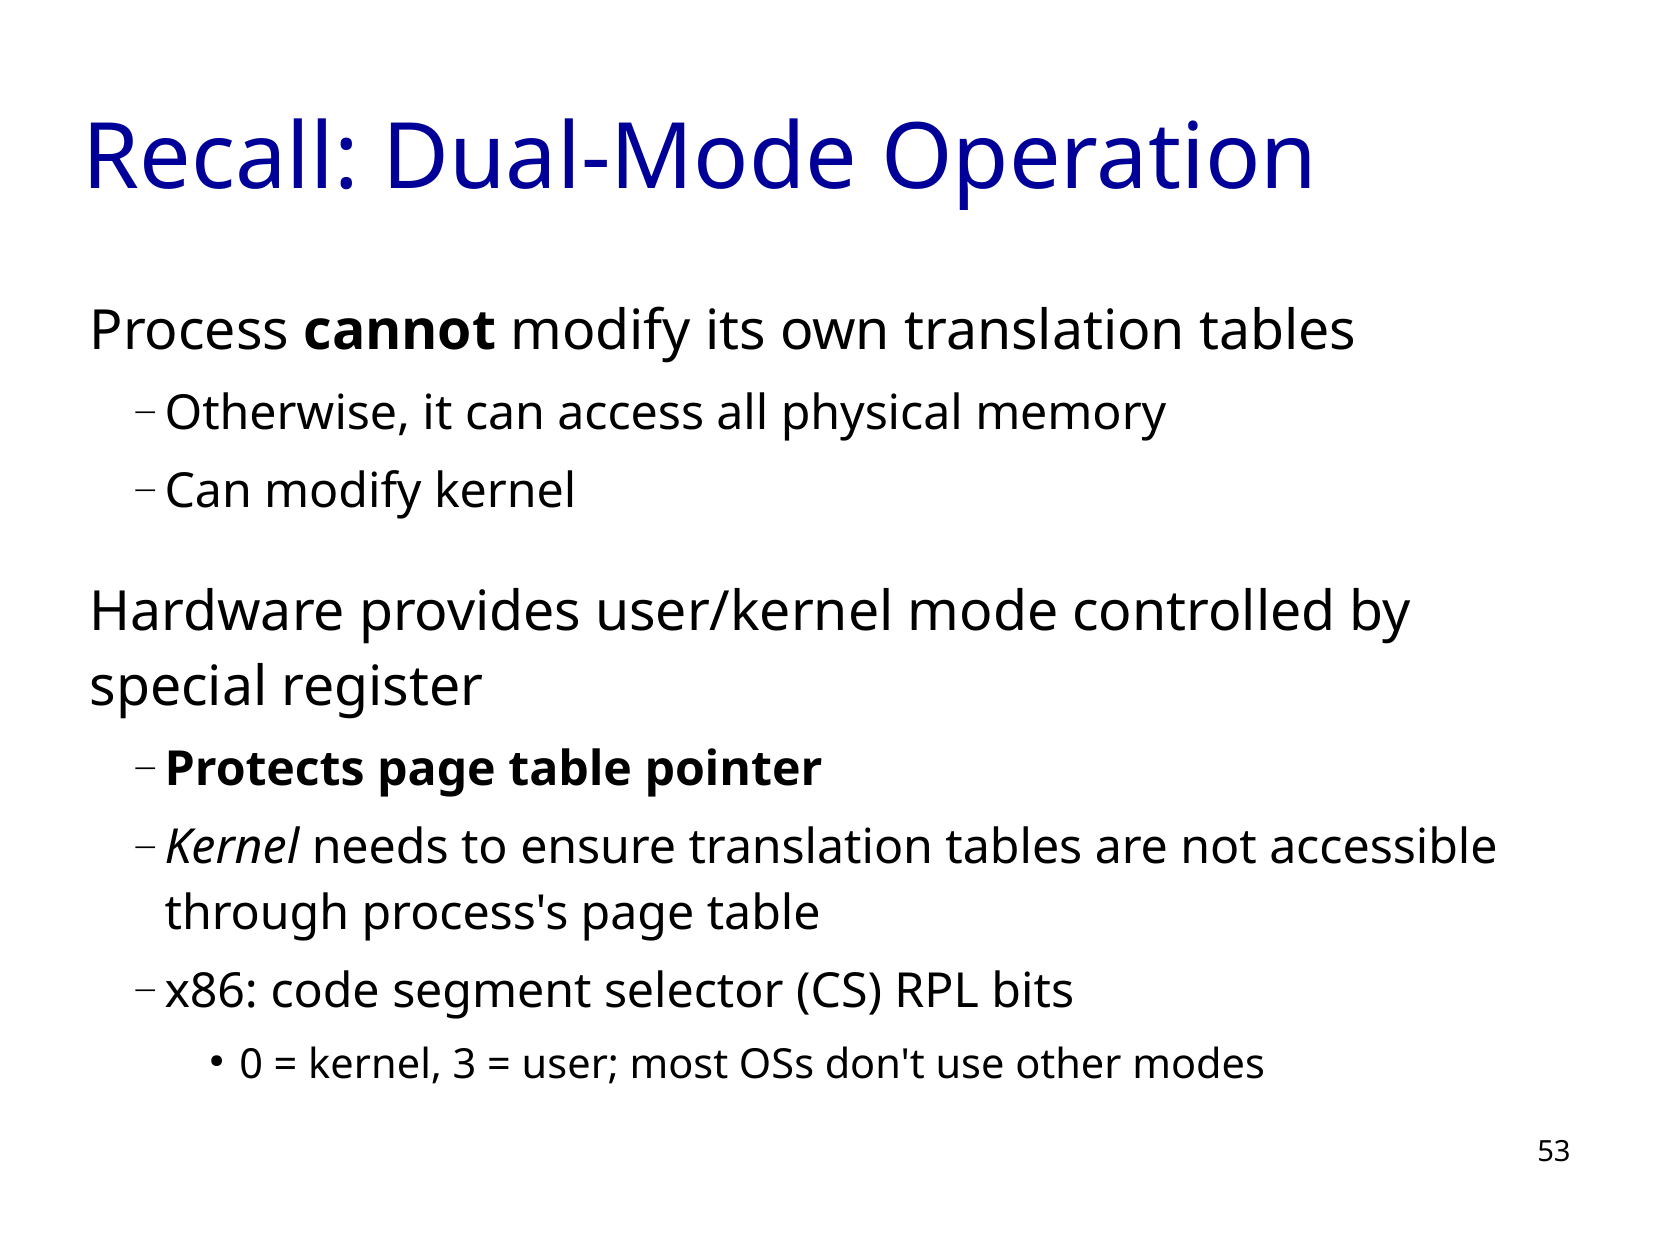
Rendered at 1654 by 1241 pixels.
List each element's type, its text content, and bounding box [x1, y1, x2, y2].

title Recall: Dual-Mode Operation [82, 49, 1571, 257]
list Process cannot modify its own translation tables Otherwise, it can access all physical memory Can modify kernel Hardware provides user/kernel mode controlled by special register Protects page table pointer Kernel needs to ensure translation tables are not accessible through process's page table x86: code segment selector (CS) RPL bits 0 = kernel, 3 = user; most OSs don't use other modes [60, 290, 1571, 1096]
